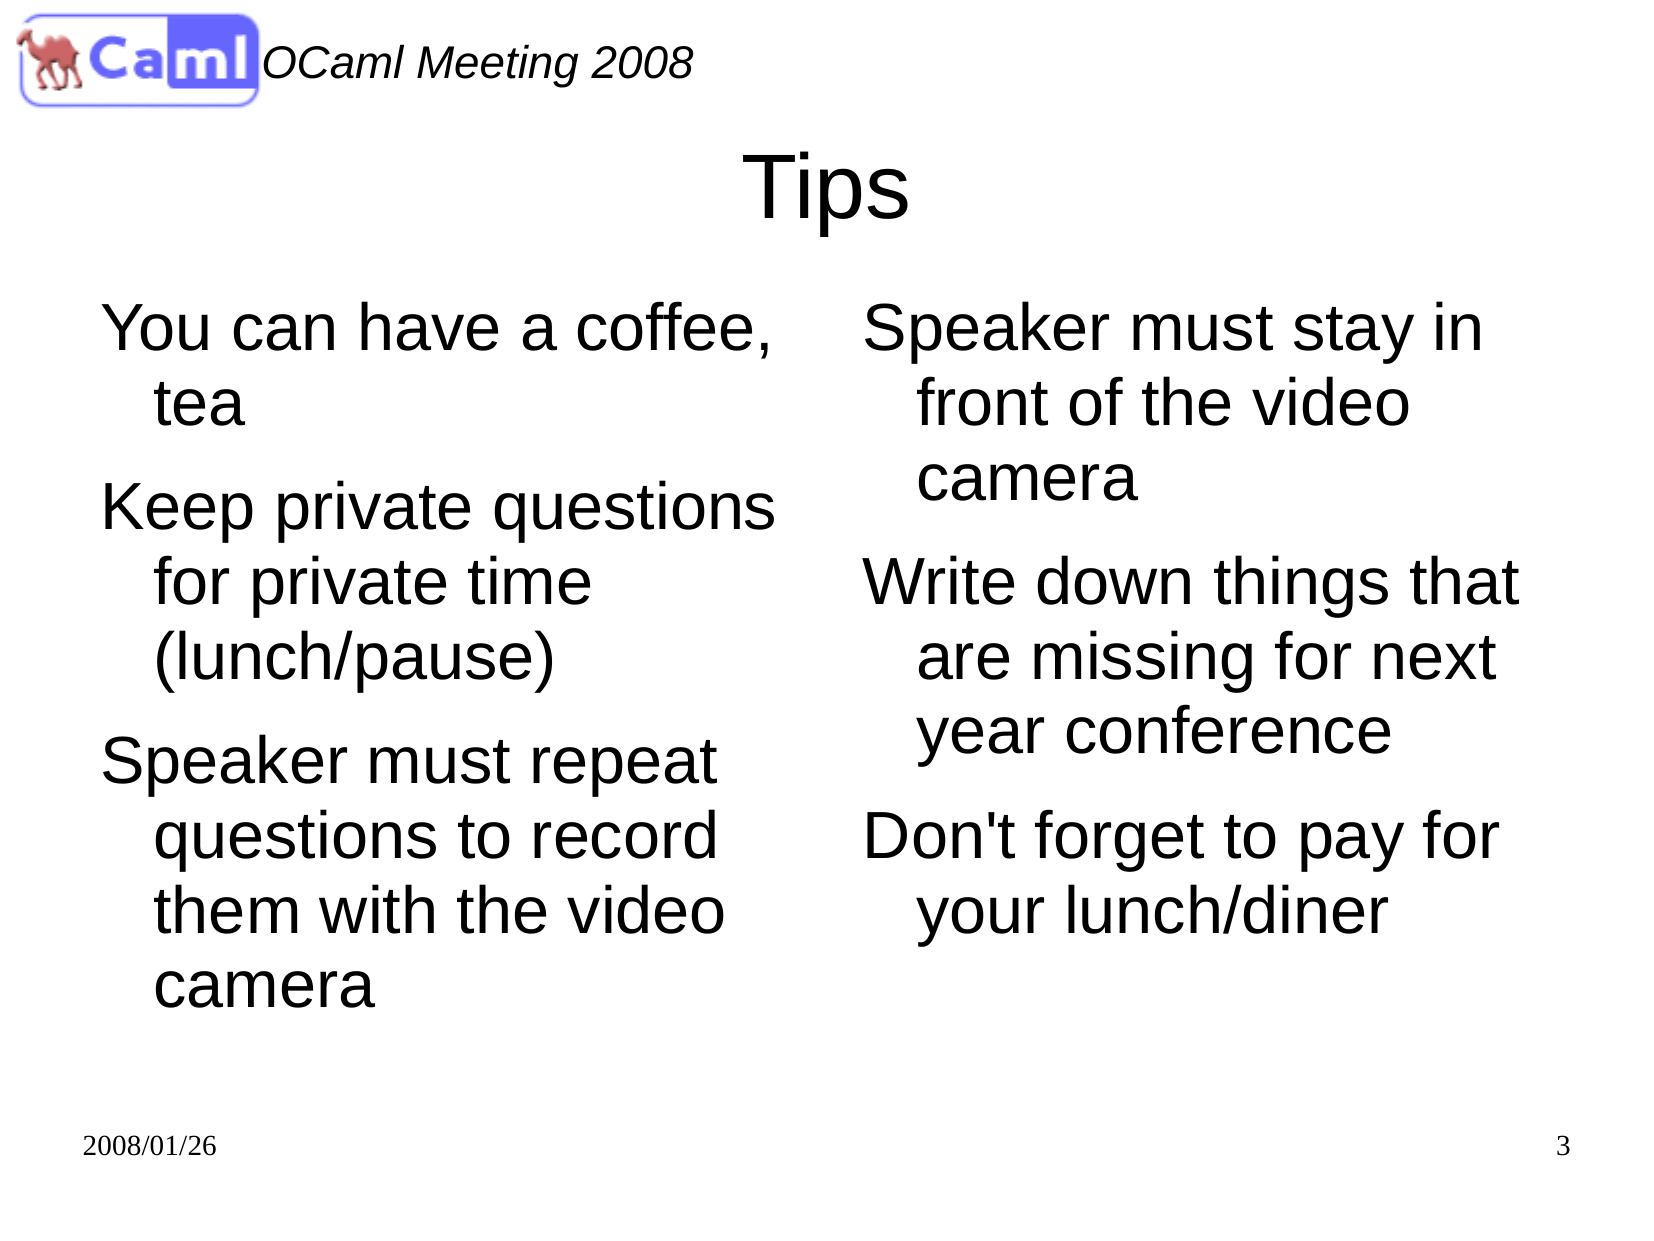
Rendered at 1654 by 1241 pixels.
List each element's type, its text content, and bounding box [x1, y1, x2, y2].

picture [13, 3, 267, 119]
title Tips [82, 118, 1571, 257]
list Speaker must stay in front of the video camera Write down things that are missing for next year conference Don't forget to pay for your lunch/diner [845, 290, 1572, 1109]
list You can have a coffee, tea Keep private questions for private time (lunch/pause) Speaker must repeat questions to record them with the video camera [82, 290, 809, 1109]
